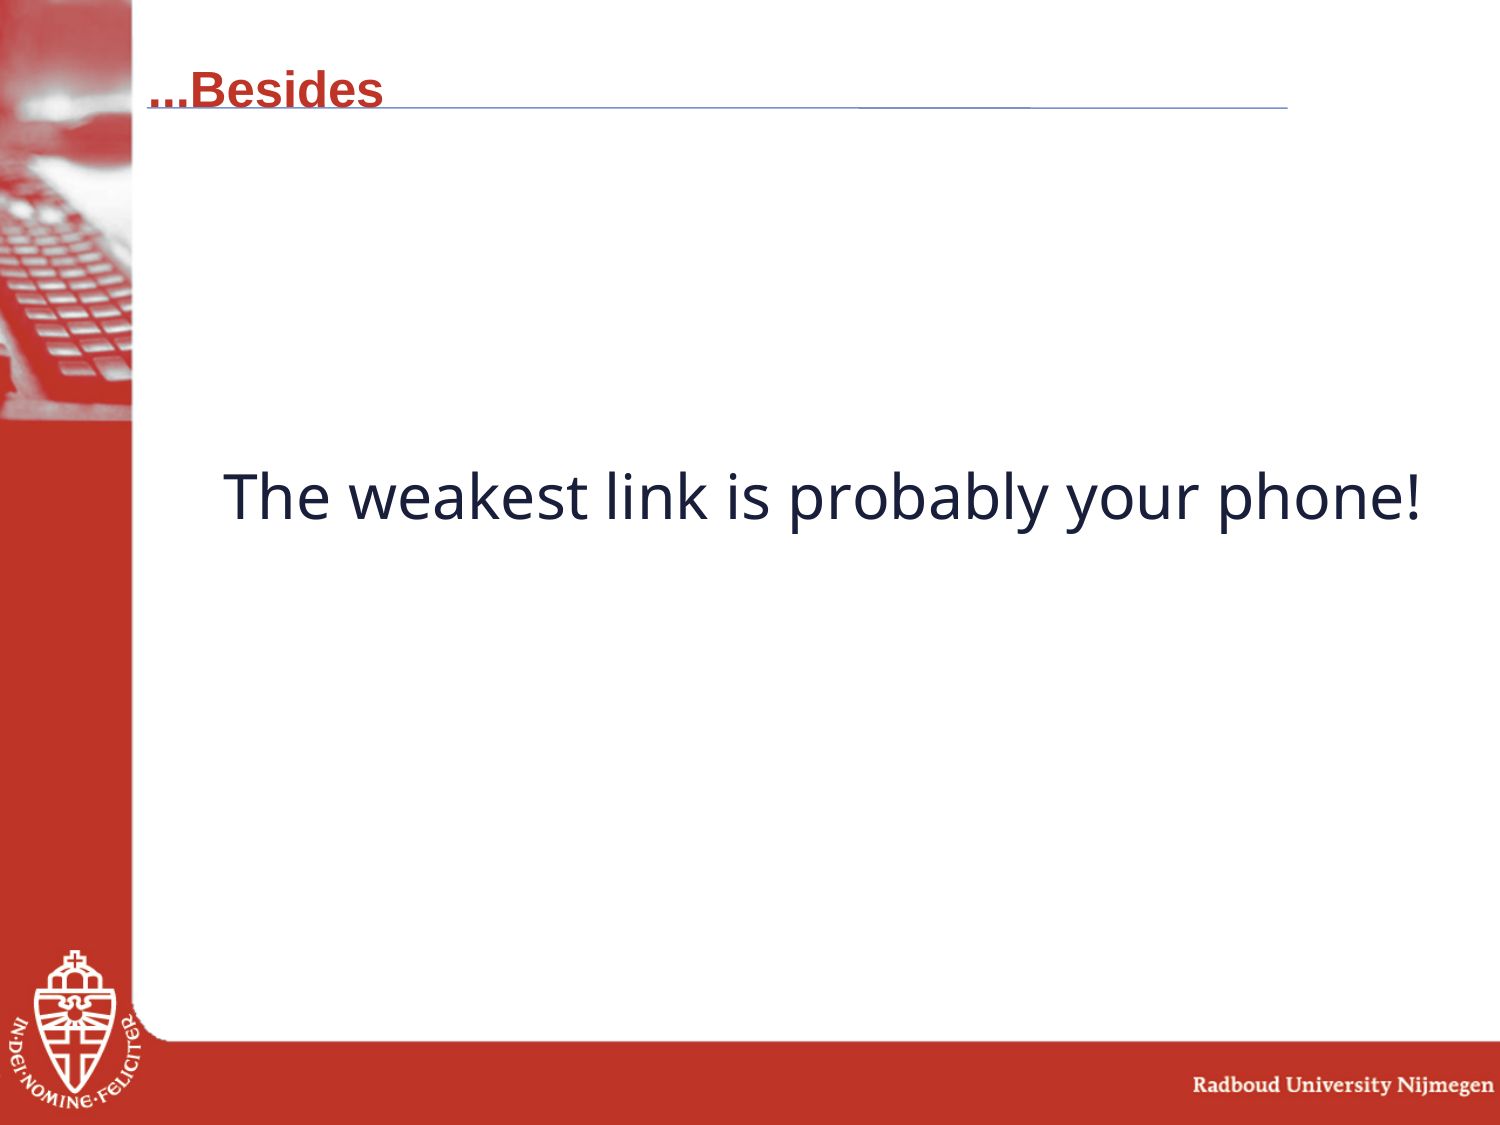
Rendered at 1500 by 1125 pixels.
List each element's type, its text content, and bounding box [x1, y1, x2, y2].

list The weakest link is probably your phone! [150, 450, 1500, 601]
picture [0, 0, 1500, 1125]
title ...Besides [147, 0, 1491, 122]
